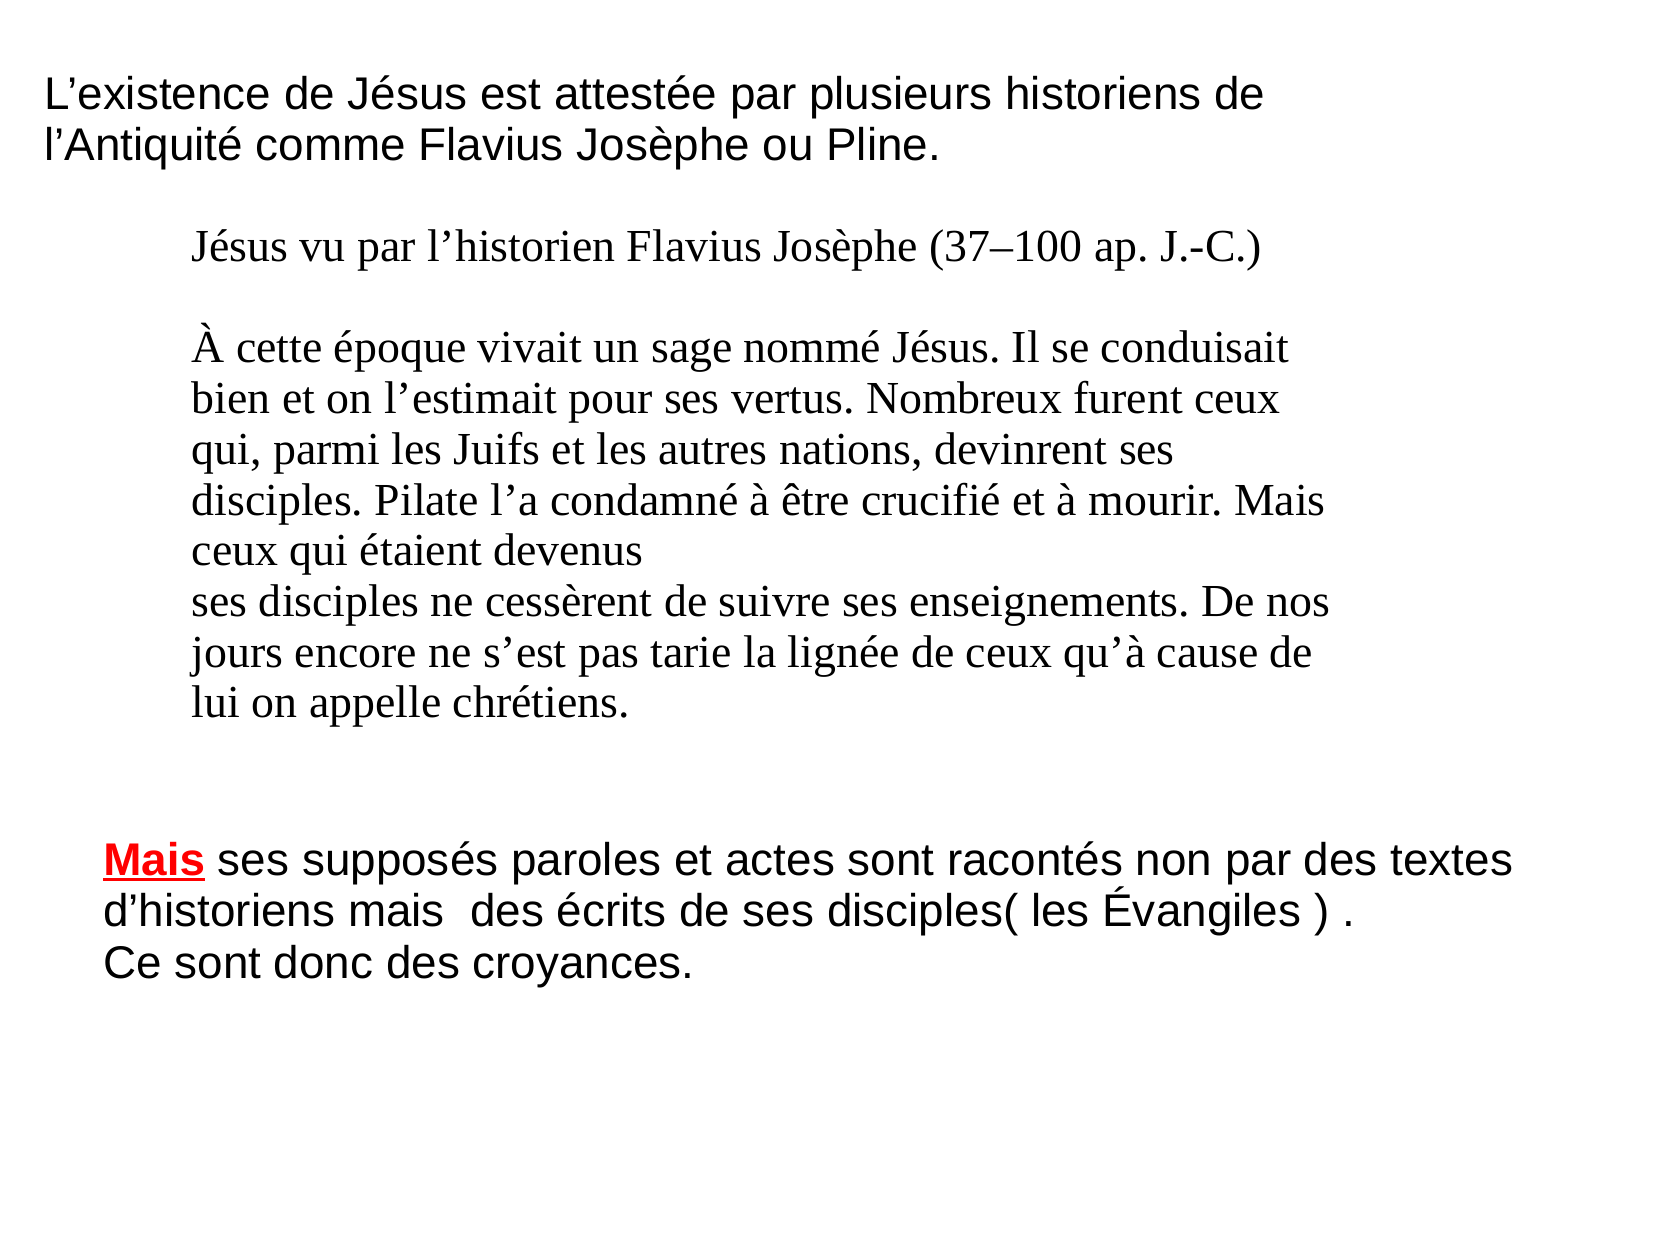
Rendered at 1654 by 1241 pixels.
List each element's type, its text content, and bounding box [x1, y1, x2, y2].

text_box Jésus vu par l’historien Flavius Josèphe (37–100 ap. J.-C.) À cette époque vivait un sage nommé Jésus. Il se conduisait bien et on l’estimait pour ses vertus. Nombreux furent ceux qui, parmi les Juifs et les autres nations, devinrent ses disciples. Pilate l’a condamné à être crucifié et à mourir. Mais ceux qui étaient devenus ses disciples ne cessèrent de suivre ses enseignements. De nos jours encore ne s’est pas tarie la lignée de ceux qu’à cause de lui on appelle chrétiens. [177, 213, 1359, 739]
text_box L’existence de Jésus est attestée par plusieurs historiens de l’Antiquité comme Flavius Josèphe ou Pline. [29, 60, 1477, 207]
text_box Mais ses supposés paroles et actes sont racontés non par des textes d’historiens mais des écrits de ses disciples( les Évangiles ) . Ce sont donc des croyances. [88, 826, 1565, 997]
